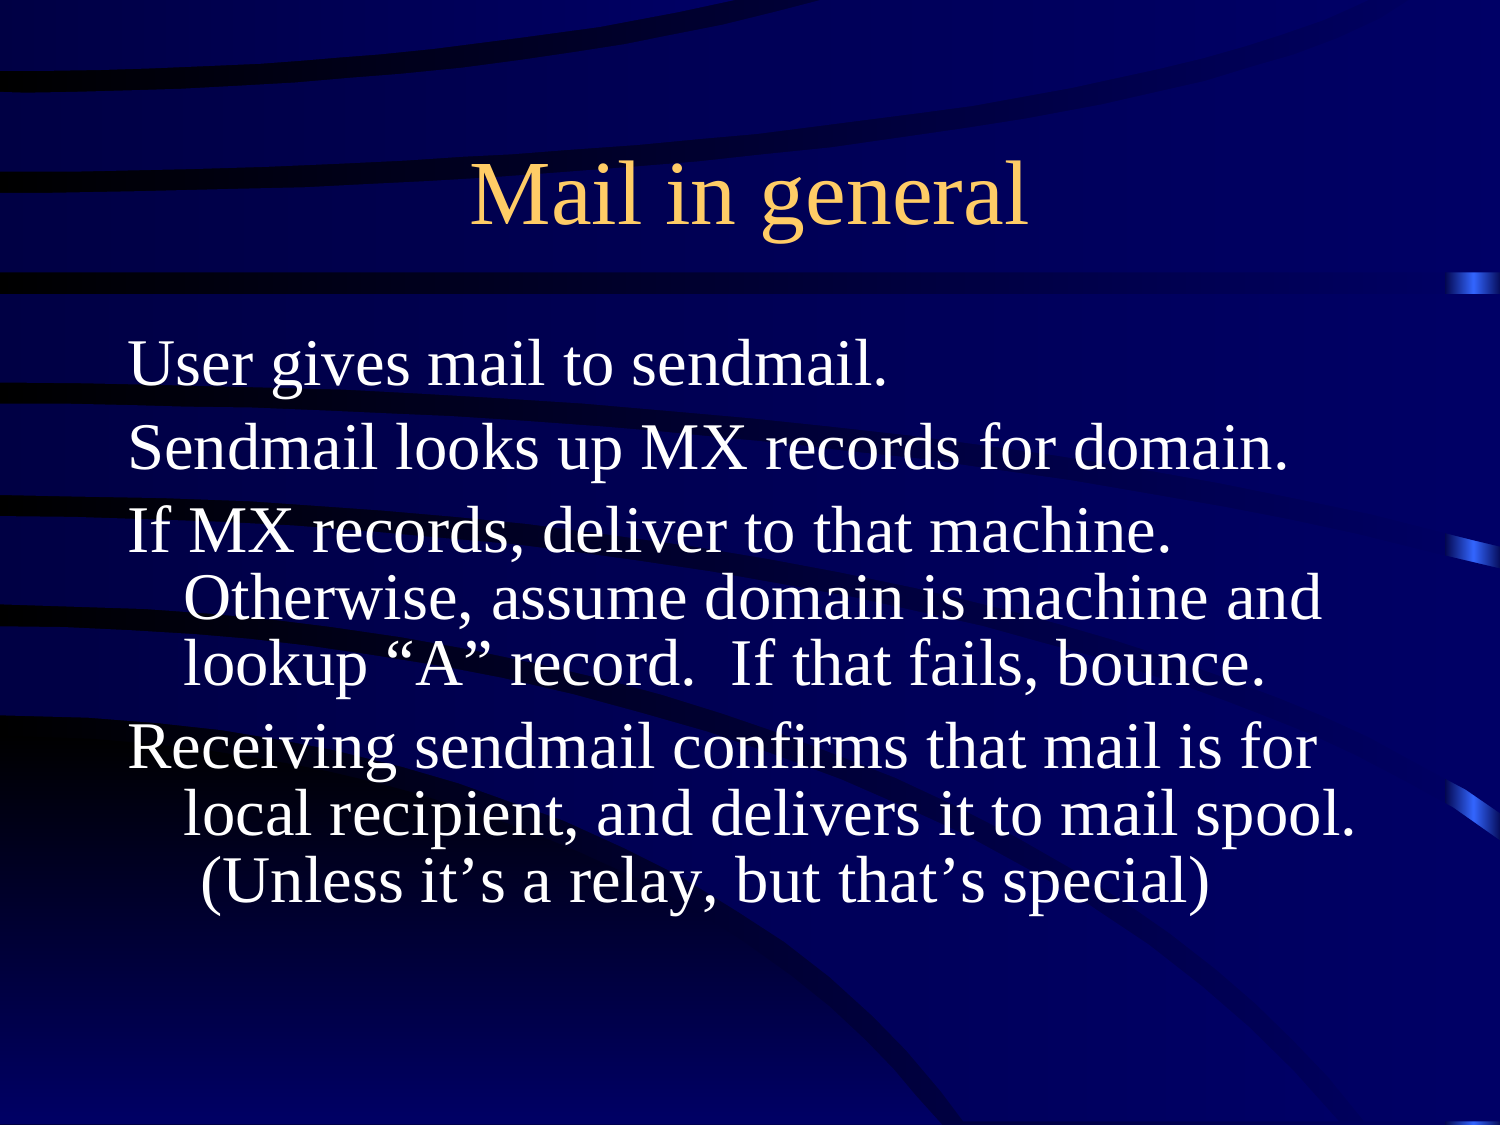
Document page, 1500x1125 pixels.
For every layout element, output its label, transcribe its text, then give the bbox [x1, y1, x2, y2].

title Mail in general [112, 99, 1388, 288]
list User gives mail to sendmail. Sendmail looks up MX records for domain. If MX records, deliver to that machine. Otherwise, assume domain is machine and lookup “A” record. If that fails, bounce. Receiving sendmail confirms that mail is for local recipient, and delivers it to mail spool. (Unless it’s a relay, but that’s special) [112, 324, 1388, 1001]
